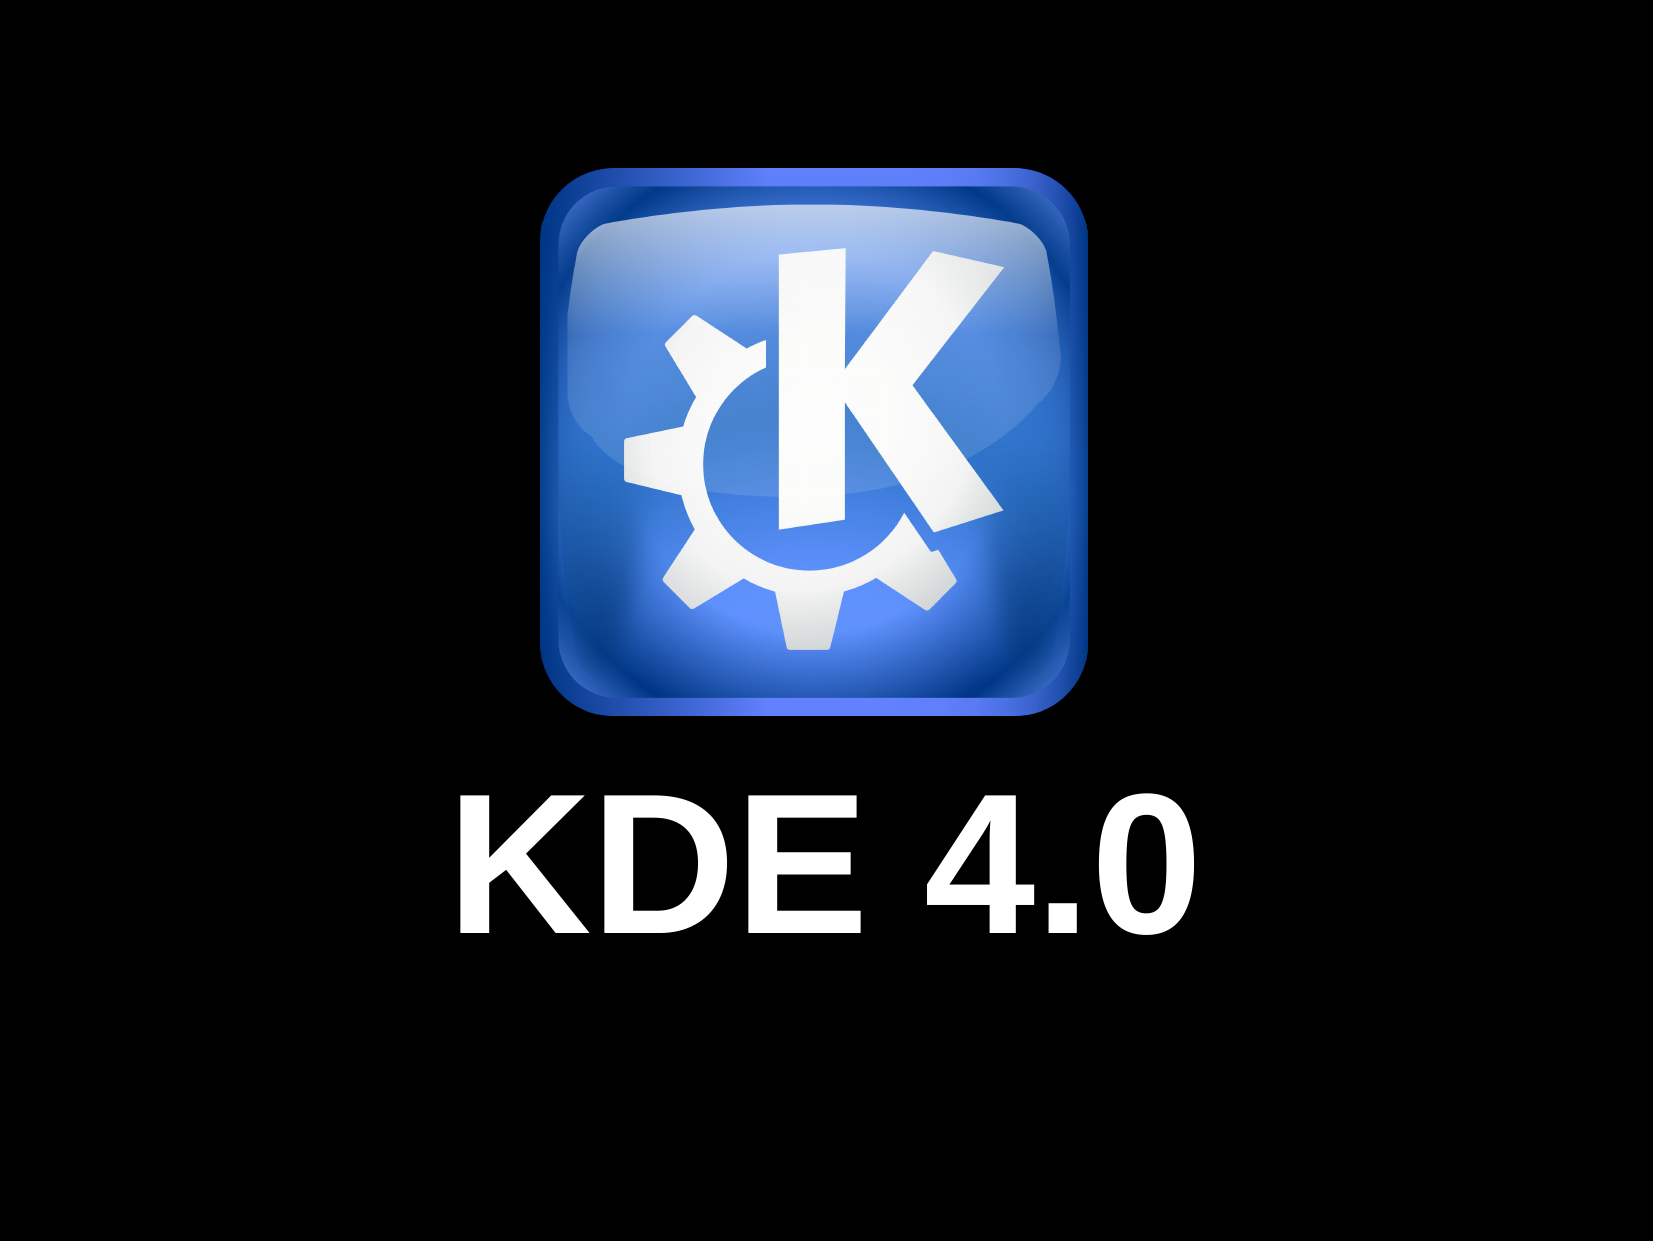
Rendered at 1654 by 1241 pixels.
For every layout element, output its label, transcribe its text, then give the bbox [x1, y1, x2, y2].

text_box KDE 4.0 [75, 75, 1576, 984]
picture [540, 168, 1088, 716]
